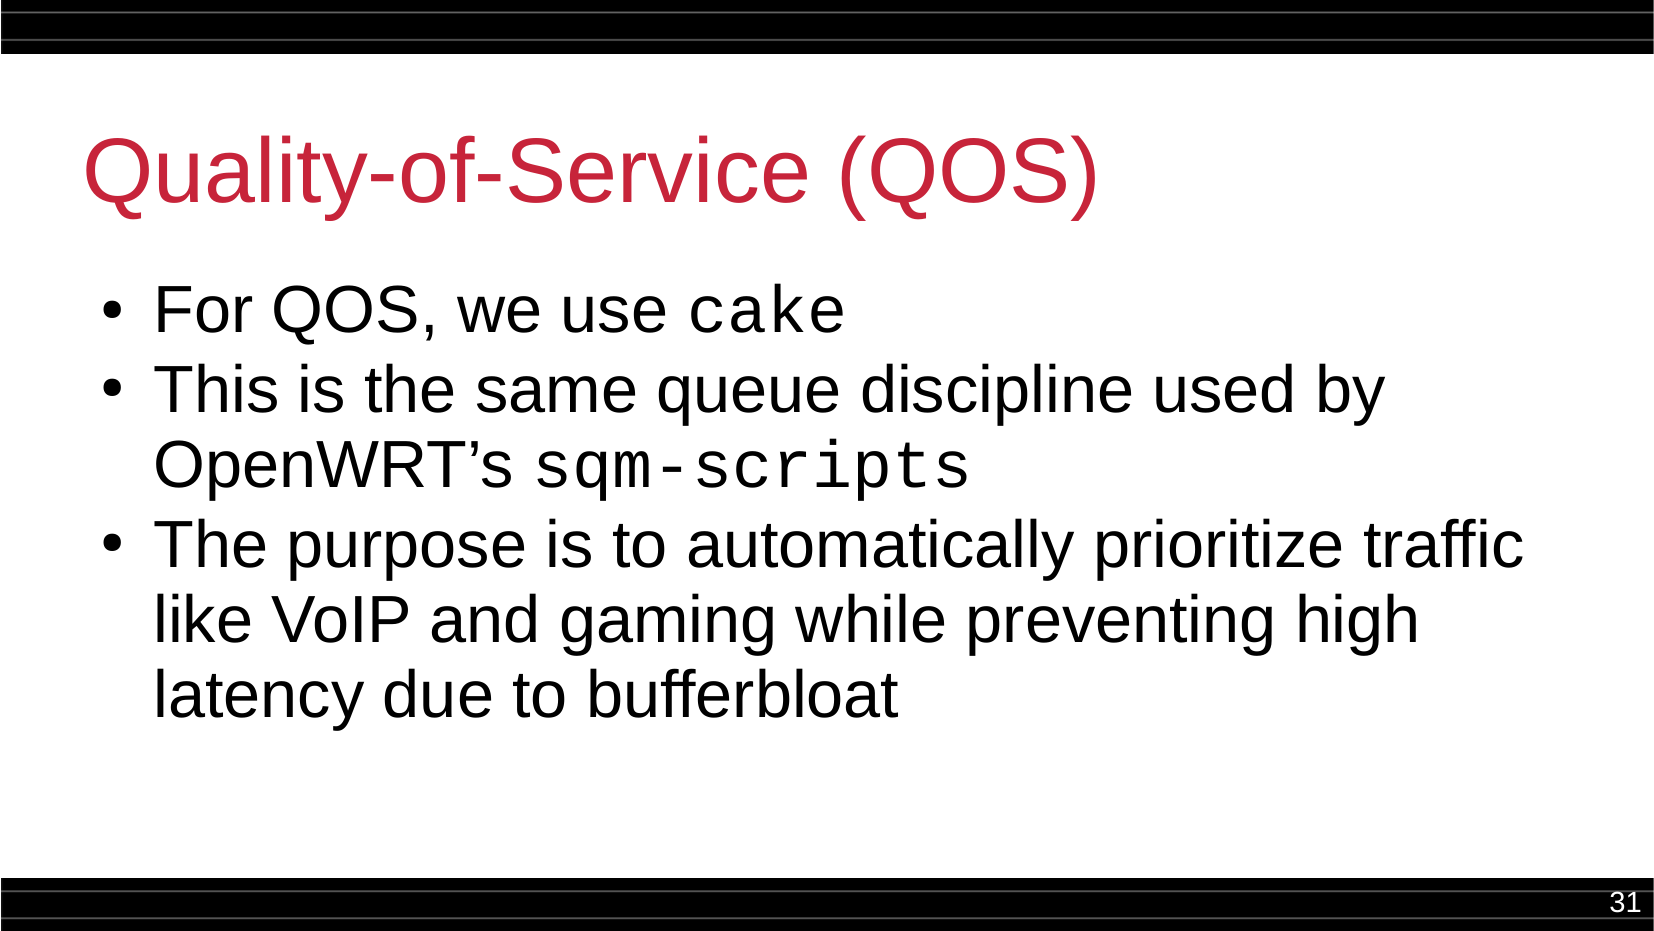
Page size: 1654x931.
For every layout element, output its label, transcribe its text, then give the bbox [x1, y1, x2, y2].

title Quality-of-Service (QOS) [82, 92, 1571, 249]
picture [1, 0, 1654, 54]
list For QOS, we use cake This is the same queue discipline used by OpenWRT’s sqm-scripts The purpose is to automatically prioritize traffic like VoIP and gaming while preventing high latency due to bufferbloat [82, 271, 1571, 851]
picture [1, 878, 1654, 931]
